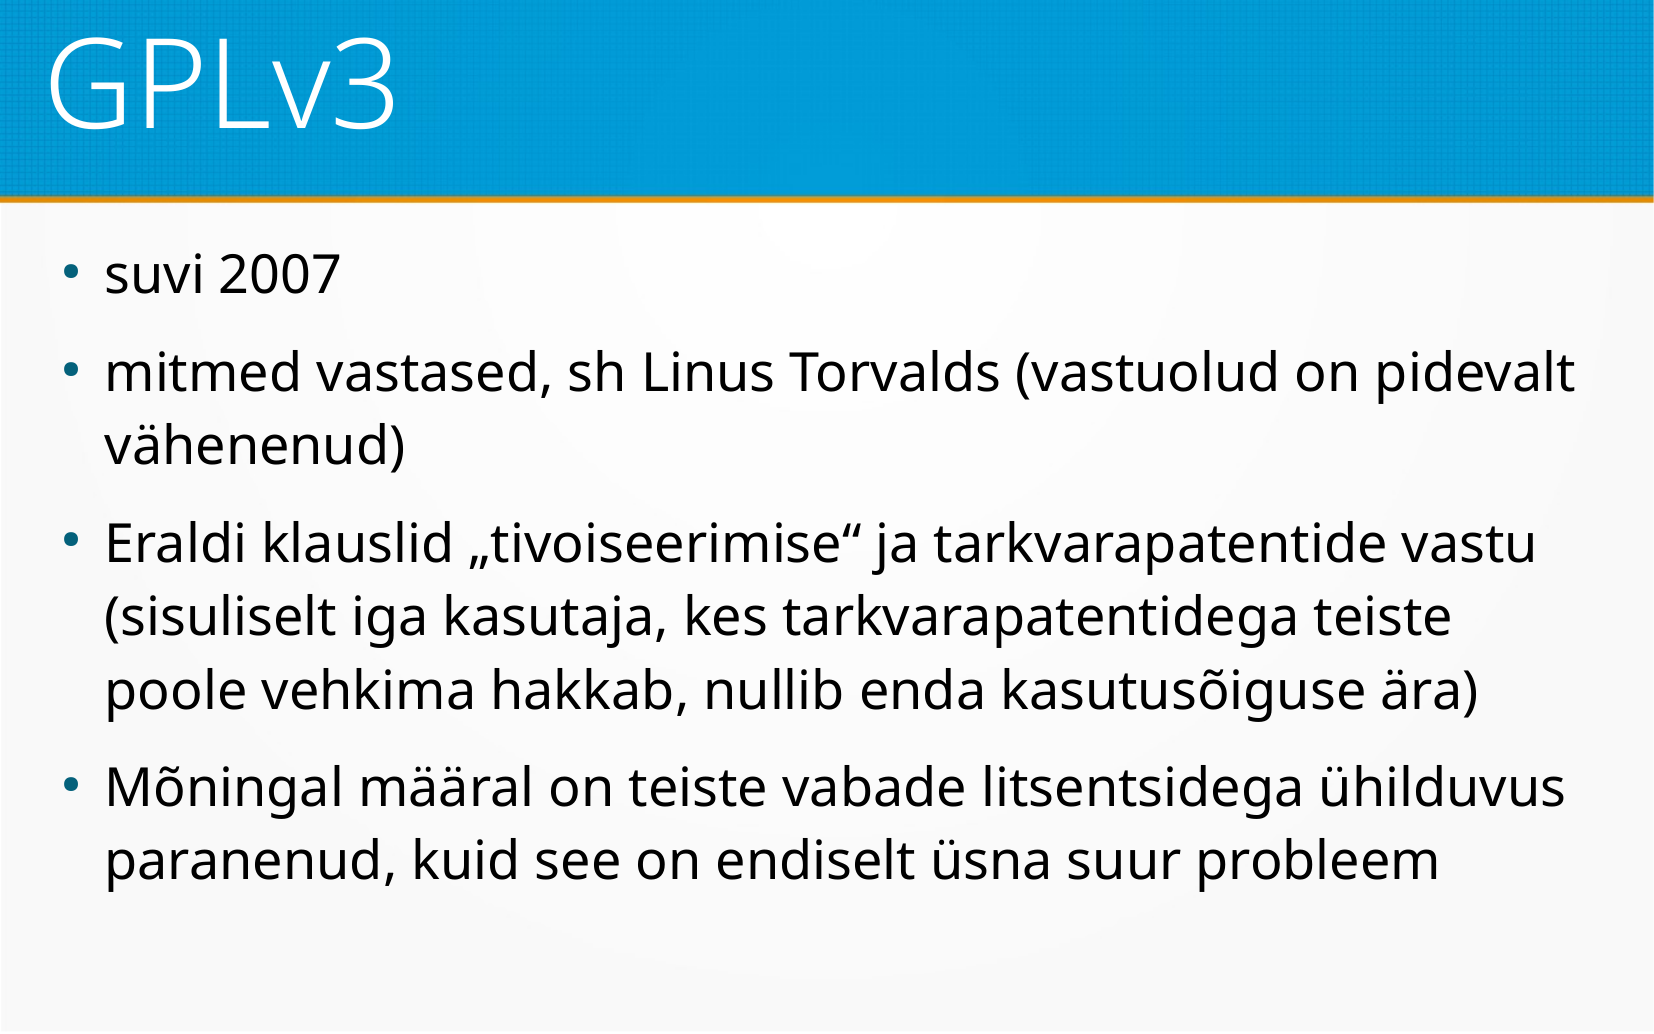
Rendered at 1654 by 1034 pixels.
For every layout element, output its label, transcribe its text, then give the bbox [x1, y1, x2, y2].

list suvi 2007 mitmed vastased, sh Linus Torvalds (vastuolud on pidevalt vähenenud) Eraldi klauslid „tivoiseerimise“ ja tarkvarapatentide vastu (sisuliselt iga kasutaja, kes tarkvarapatentidega teiste poole vehkima hakkab, nullib enda kasutusõiguse ära) Mõningal määral on teiste vabade litsentsidega ühilduvus paranenud, kuid see on endiselt üsna suur probleem [47, 236, 1607, 1002]
title GPLv3 [43, 0, 1619, 166]
picture [0, 195, 1654, 1034]
